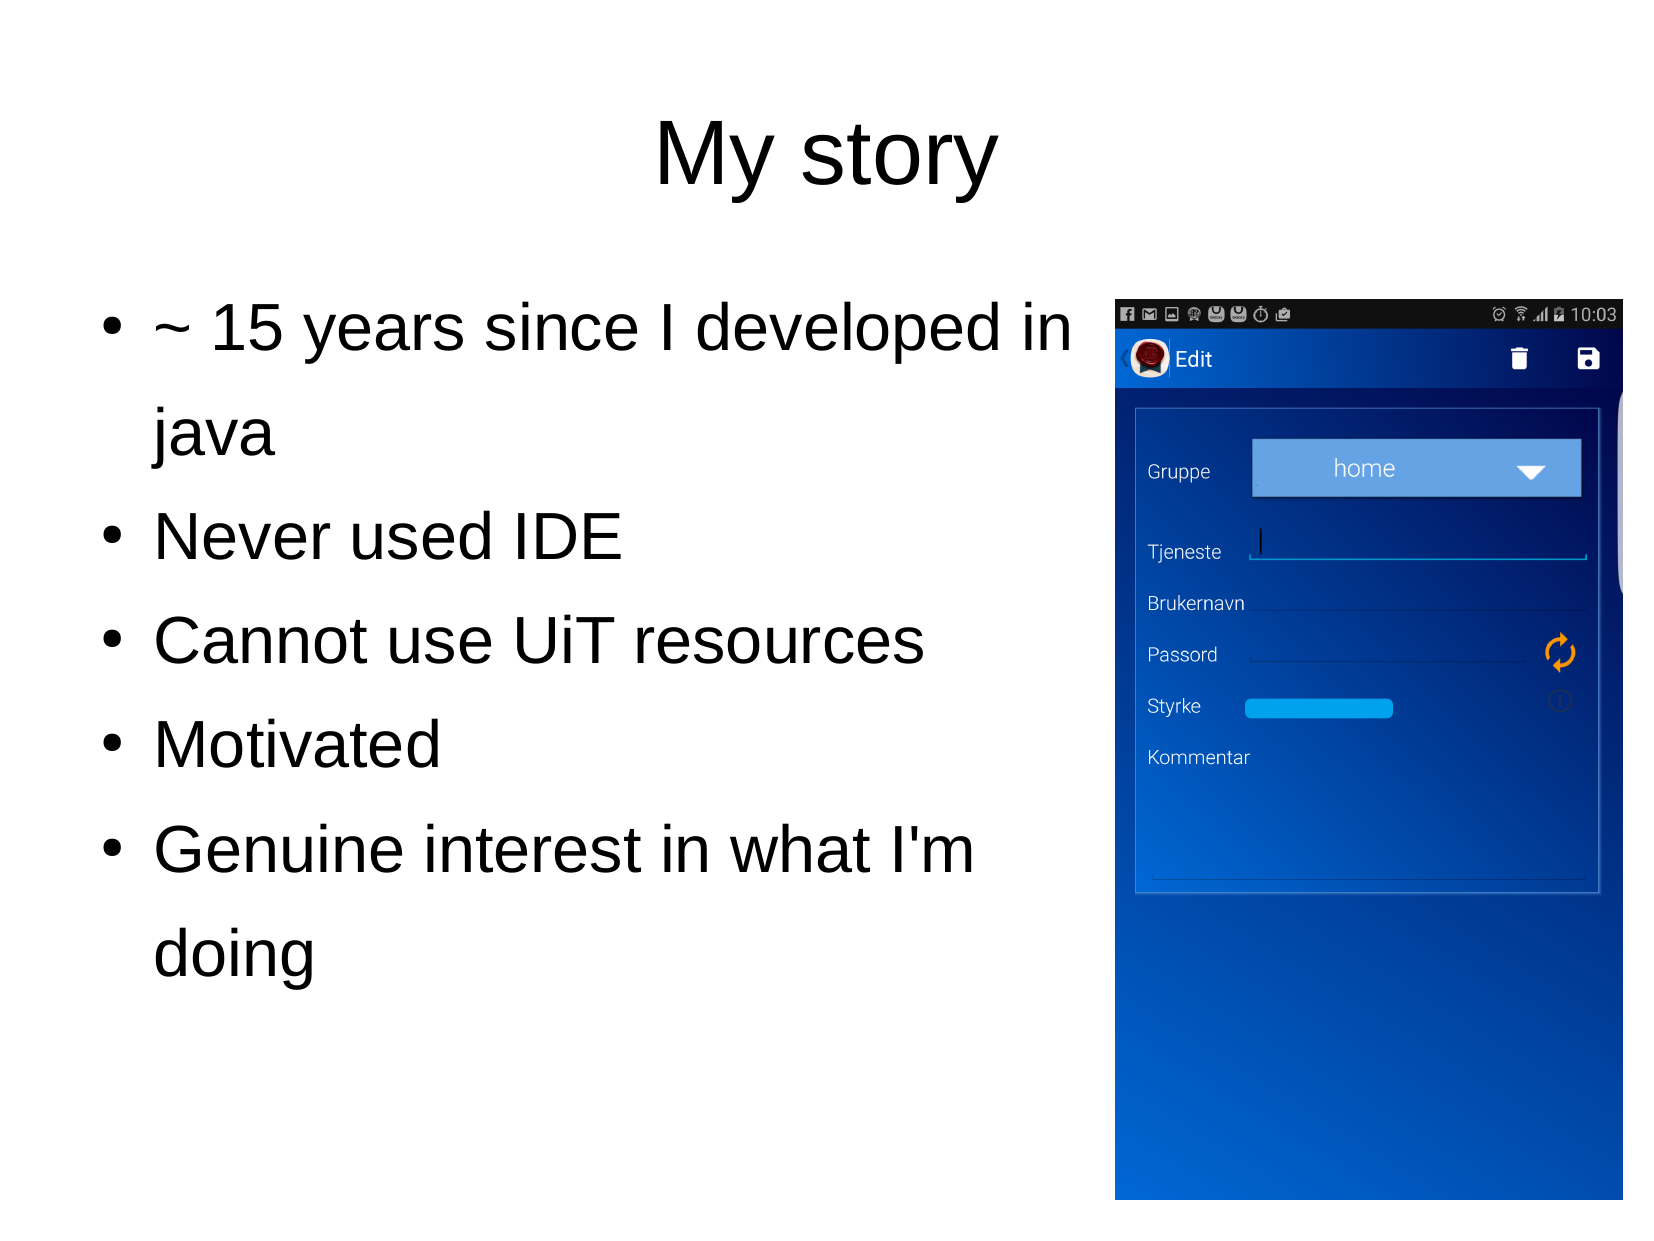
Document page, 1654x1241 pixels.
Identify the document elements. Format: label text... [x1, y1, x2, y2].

list ~ 15 years since I developed in java Never used IDE Cannot use UiT resources Motivated Genuine interest in what I'm doing [82, 290, 1571, 1010]
title My story [82, 49, 1571, 257]
picture [1115, 299, 1623, 1201]
